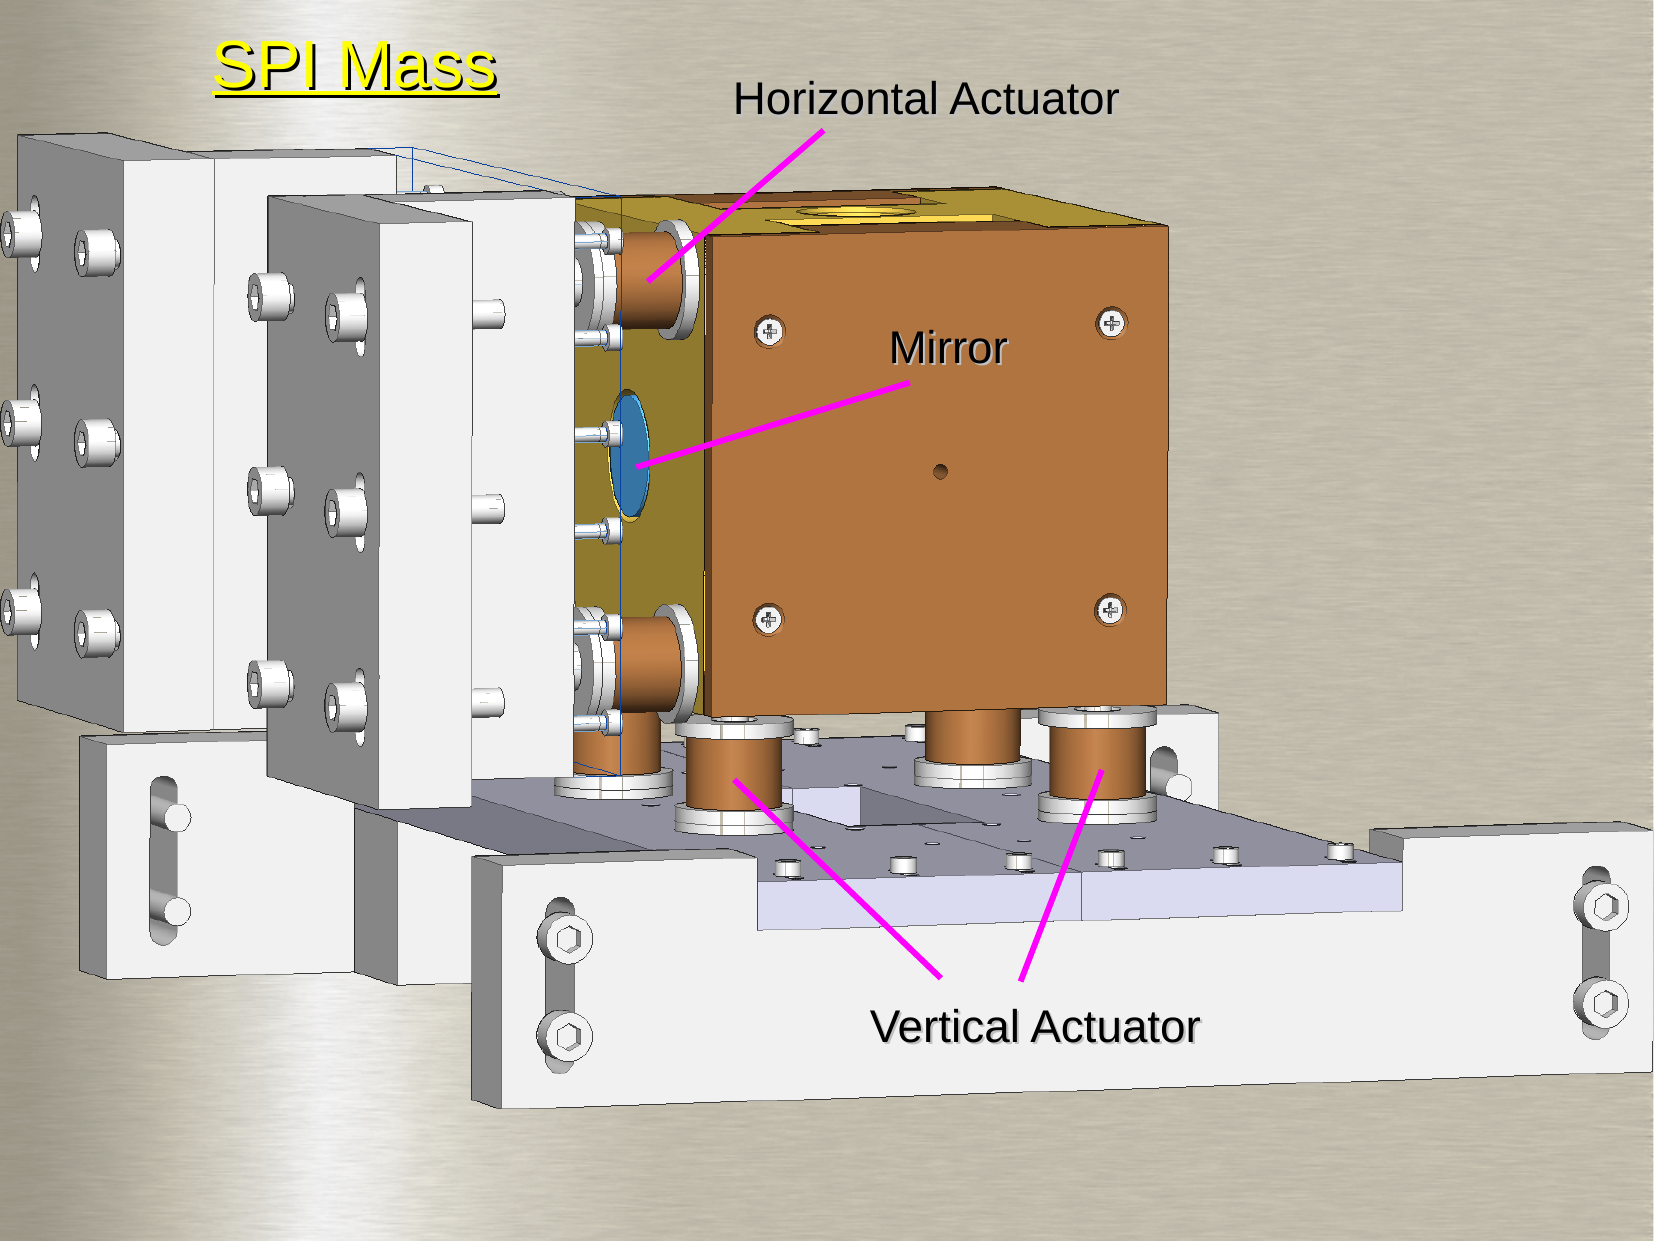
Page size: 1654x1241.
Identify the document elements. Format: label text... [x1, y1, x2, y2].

text_box Horizontal Actuator [718, 66, 1127, 133]
picture [0, 0, 1654, 1241]
text_box Vertical Actuator [855, 993, 1210, 1060]
text_box SPI Mass [196, 19, 513, 110]
text_box Mirror [873, 314, 1021, 381]
